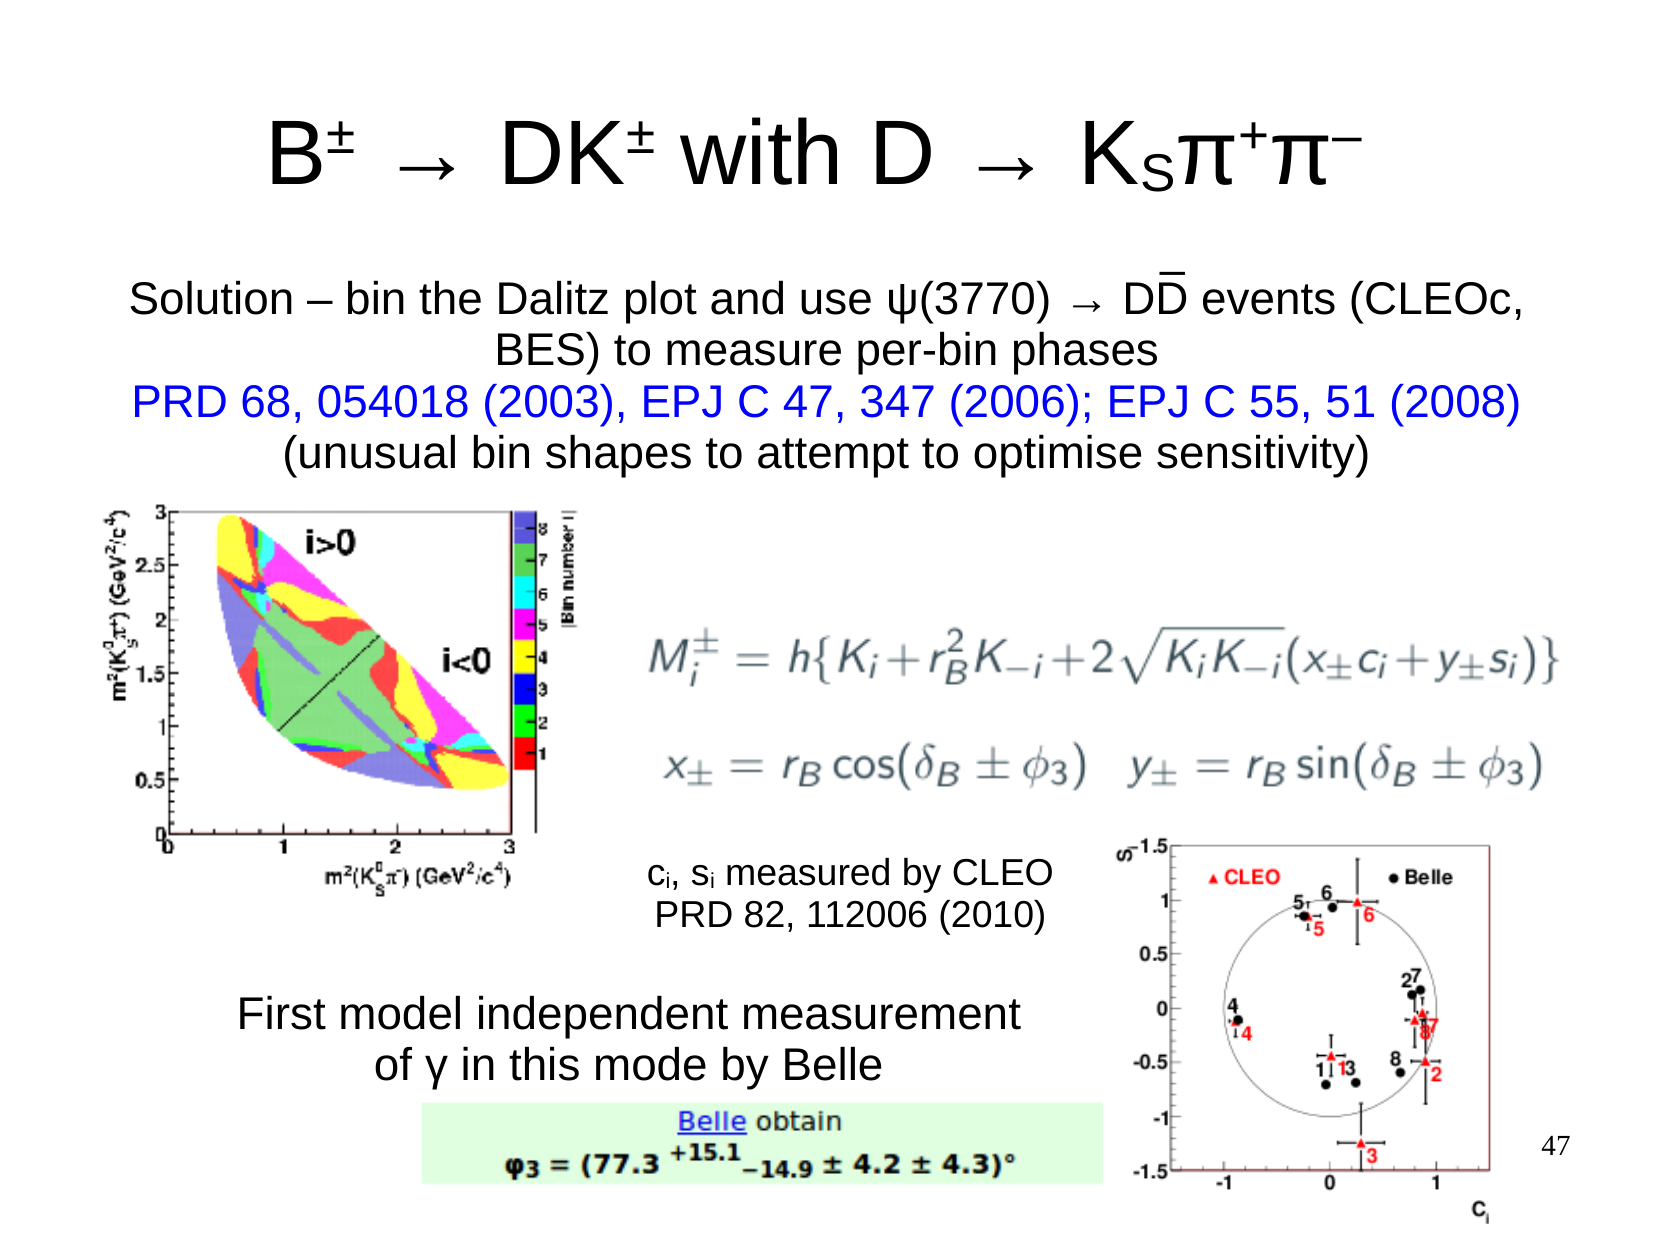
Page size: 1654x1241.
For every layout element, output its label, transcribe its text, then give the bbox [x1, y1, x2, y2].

text_box Solution – bin the Dalitz plot and use ψ(3770) → DD events (CLEOc, BES) to measure per-bin phases PRD 68, 054018 (2003), EPJ C 47, 347 (2006); EPJ C 55, 51 (2008) (unusual bin shapes to attempt to optimise sensitivity) [59, 265, 1595, 486]
text_box – [1039, 236, 1306, 303]
text_box ci, si measured by CLEO PRD 82, 112006 (2010) [525, 844, 1176, 956]
text_box First model independent measurement of γ in this mode by Belle [200, 980, 1058, 1098]
picture [63, 489, 1590, 1235]
title B± → DK± with D → KSπ+π– [82, 56, 1571, 250]
